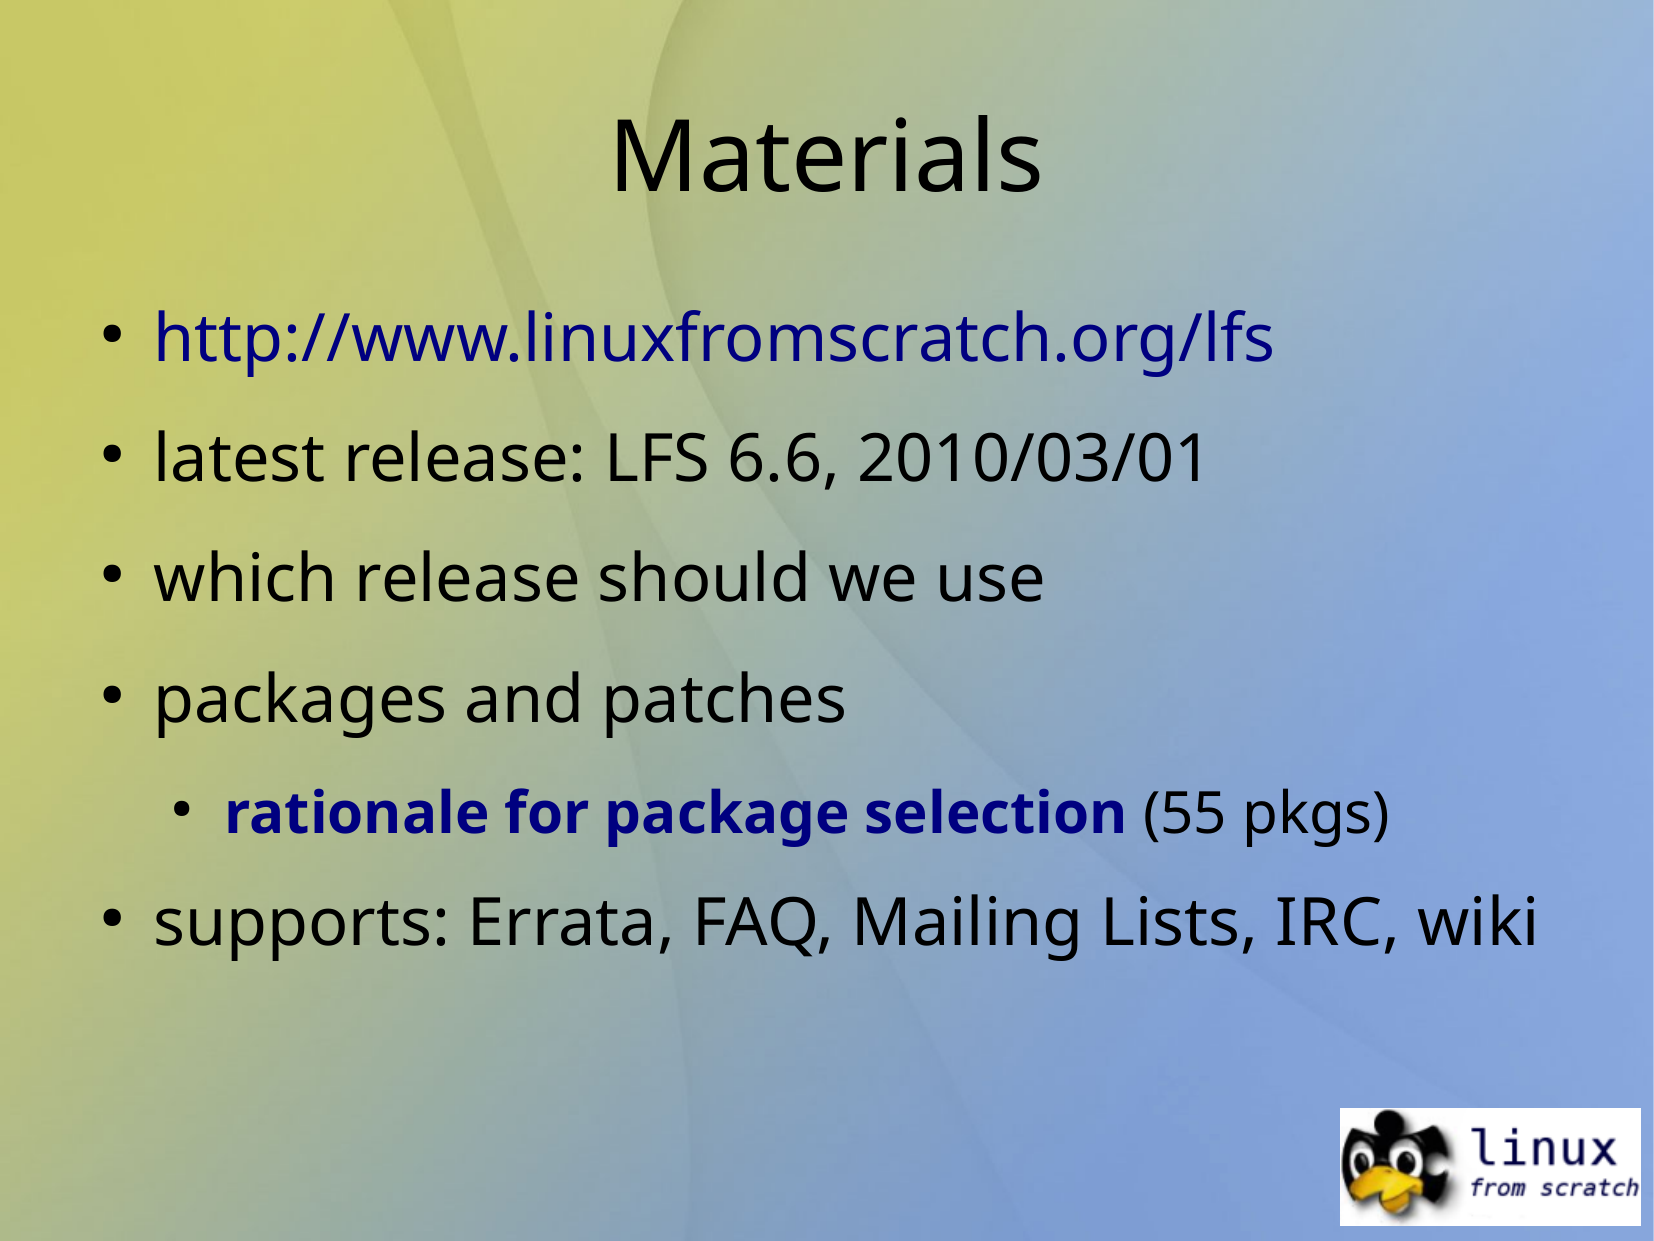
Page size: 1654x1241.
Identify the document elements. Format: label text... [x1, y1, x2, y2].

picture [0, 0, 1654, 1241]
list http://www.linuxfromscratch.org/lfs latest release: LFS 6.6, 2010/03/01 which release should we use packages and patches rationale for package selection (55 pkgs) supports: Errata, FAQ, Mailing Lists, IRC, wiki [82, 290, 1571, 1094]
title Materials [82, 56, 1571, 250]
